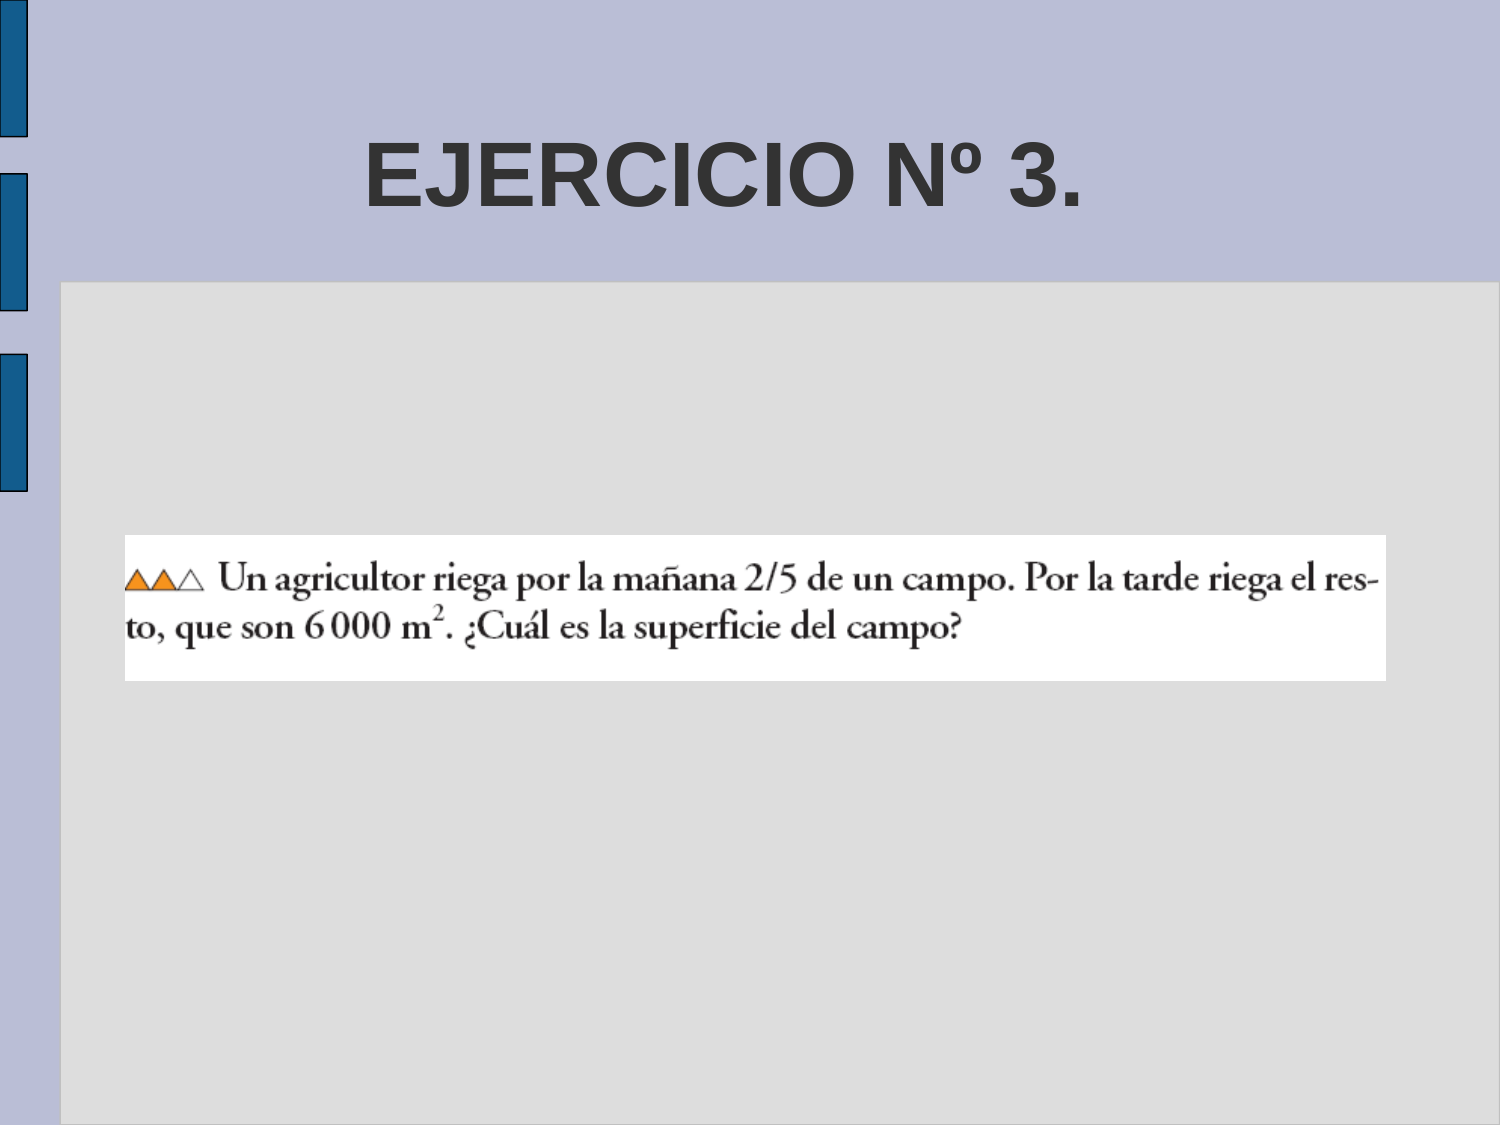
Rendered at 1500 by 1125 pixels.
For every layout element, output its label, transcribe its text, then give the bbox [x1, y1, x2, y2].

title EJERCICIO Nº 3. [110, 80, 1391, 271]
picture [125, 535, 1386, 681]
